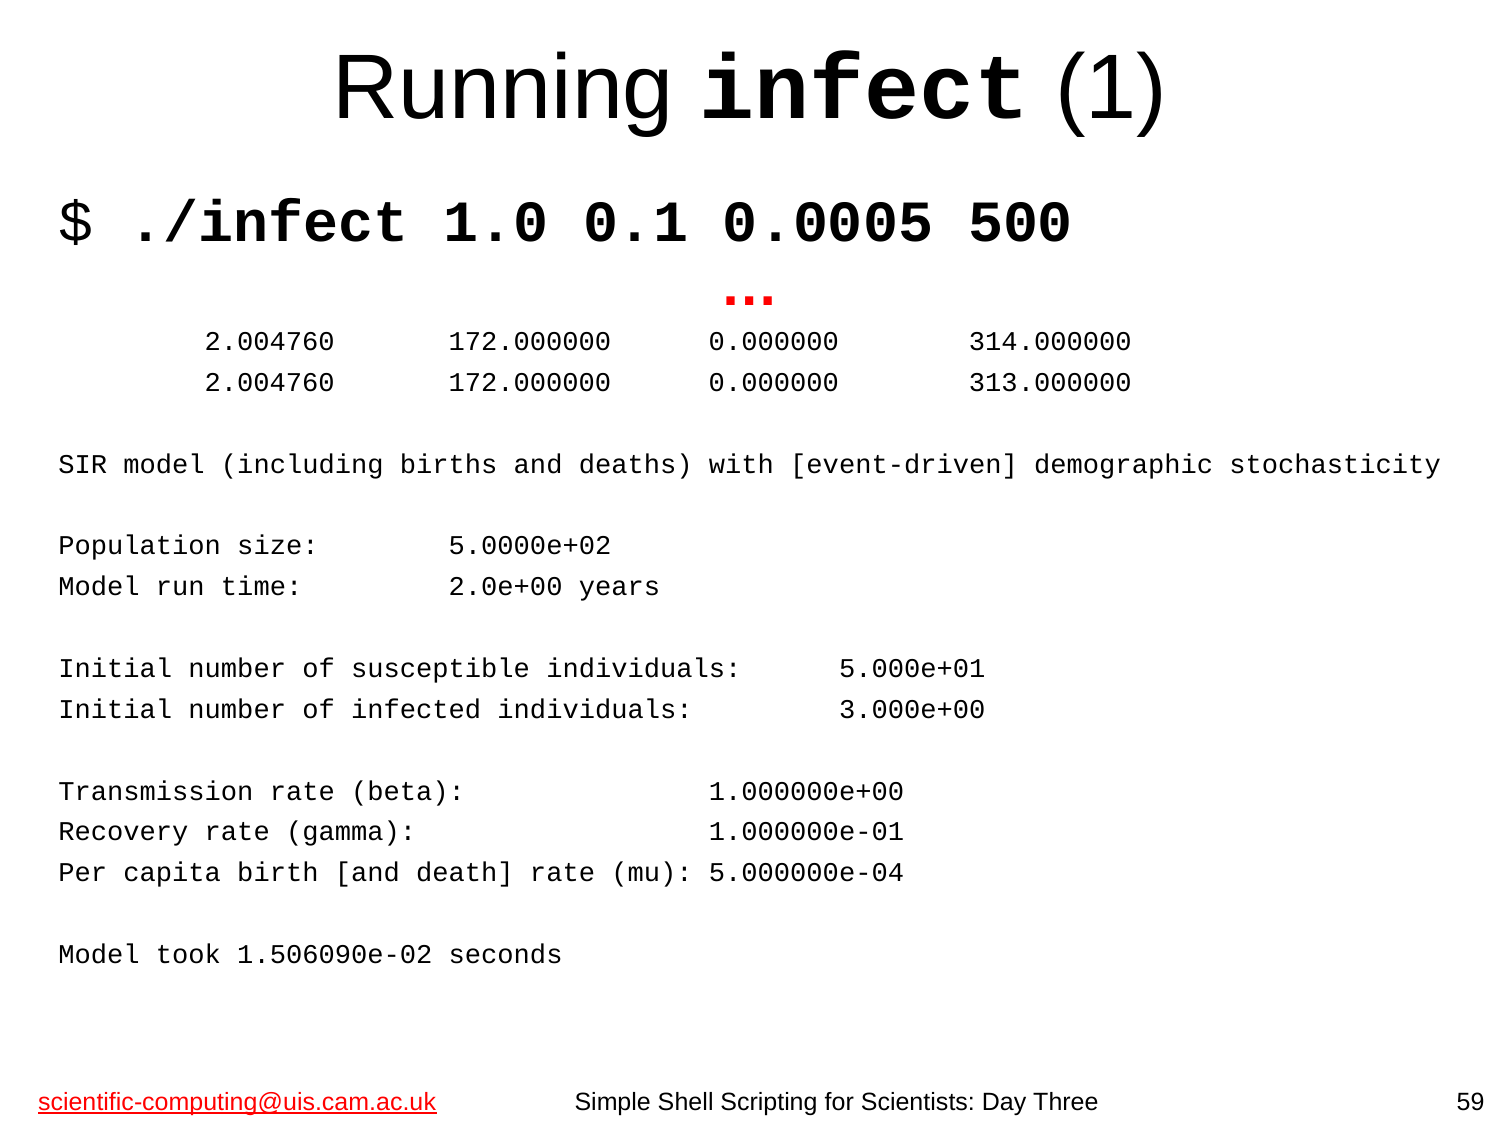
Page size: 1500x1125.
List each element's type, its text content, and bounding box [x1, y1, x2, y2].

list $ ./infect 1.0 0.1 0.0005 500 … 2.004760 172.000000 0.000000 314.000000 2.004760 172.000000 0.000000 313.000000 SIR model (including births and deaths) with [event-driven] demographic stochasticity Population size: 5.0000e+02 Model run time: 2.0e+00 years Initial number of susceptible individuals: 5.000e+01 Initial number of infected individuals: 3.000e+00 Transmission rate (beta): 1.000000e+00 Recovery rate (gamma): 1.000000e-01 Per capita birth [and death] rate (mu): 5.000000e-04 Model took 1.506090e-02 seconds [43, 185, 1457, 980]
title Running infect (1) [53, 28, 1447, 154]
